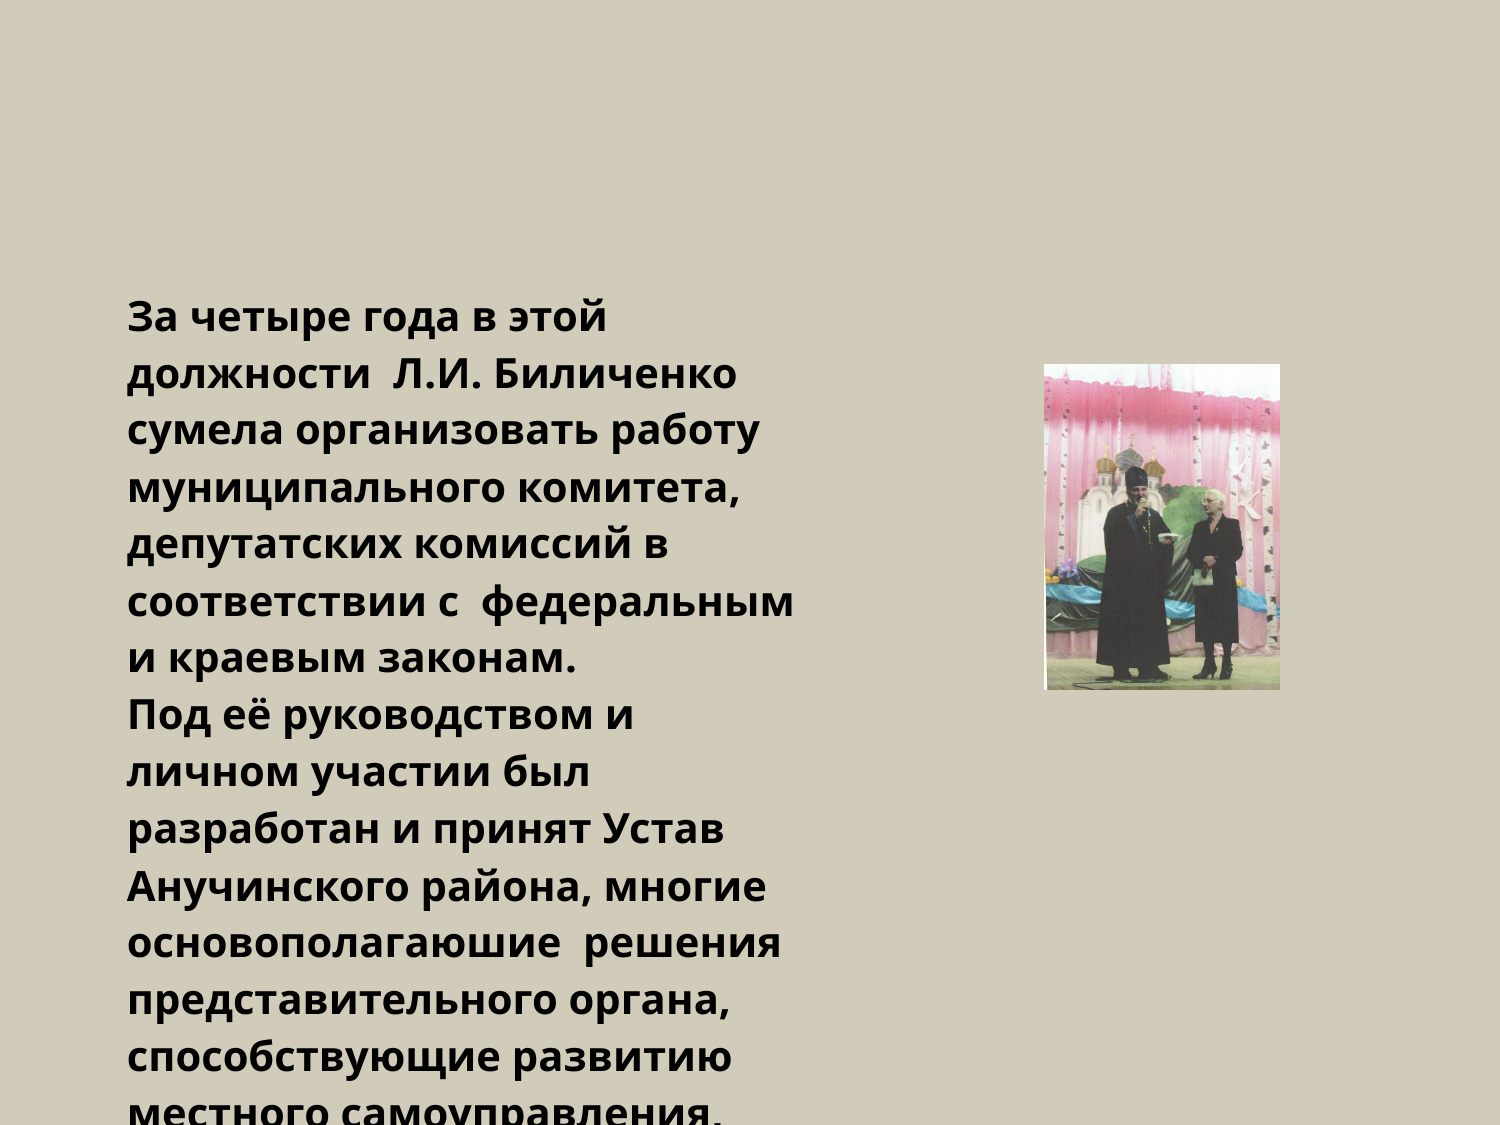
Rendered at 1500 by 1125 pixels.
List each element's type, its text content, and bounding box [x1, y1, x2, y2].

picture [1044, 365, 1280, 690]
text_box За четыре года в этой должности Л.И. Биличенко сумела организовать работу муниципального комитета, депутатских комиссий в соответствии с федеральным и краевым законам. Под её руководством и личном участии был разработан и принят Устав Анучинского района, многие основополагаюшие решения представительного органа, способствующие развитию местного самоуправления, становлению работу общественной приёмной на высокий уровень муниципальных органов власти. [112, 278, 833, 1125]
